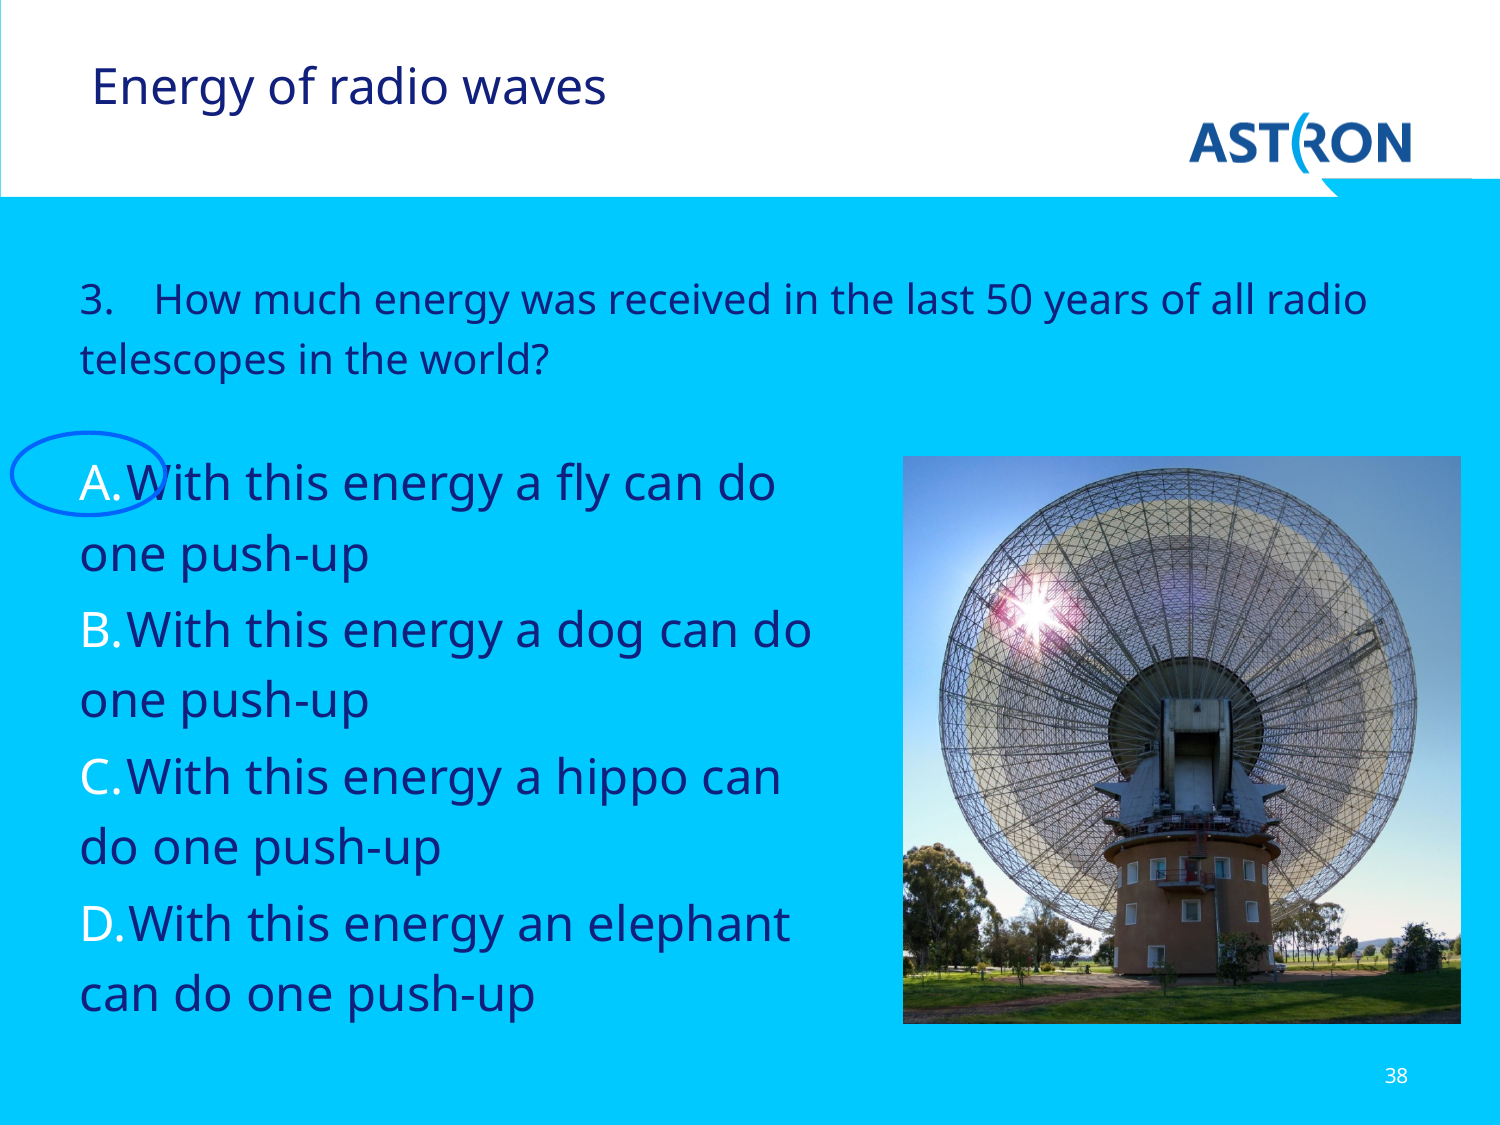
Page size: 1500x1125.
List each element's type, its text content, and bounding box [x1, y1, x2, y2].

text_box <number> [1208, 1062, 1409, 1125]
list With this energy a fly can do one push-up With this energy a dog can do one push-up With this energy a hippo can do one push-up With this energy an elephant can do one push-up [64, 435, 163, 513]
text_box 3. How much energy was received in the last 50 years of all radio telescopes in the world? [64, 255, 1423, 463]
list With this energy a fly can do one push-up With this energy a dog can do one push-up With this energy a hippo can do one push-up With this energy an elephant can do one push-up [64, 432, 857, 1034]
picture [904, 457, 1460, 1023]
picture [0, 0, 1500, 196]
text_box Energy of radio waves [76, 47, 1199, 195]
